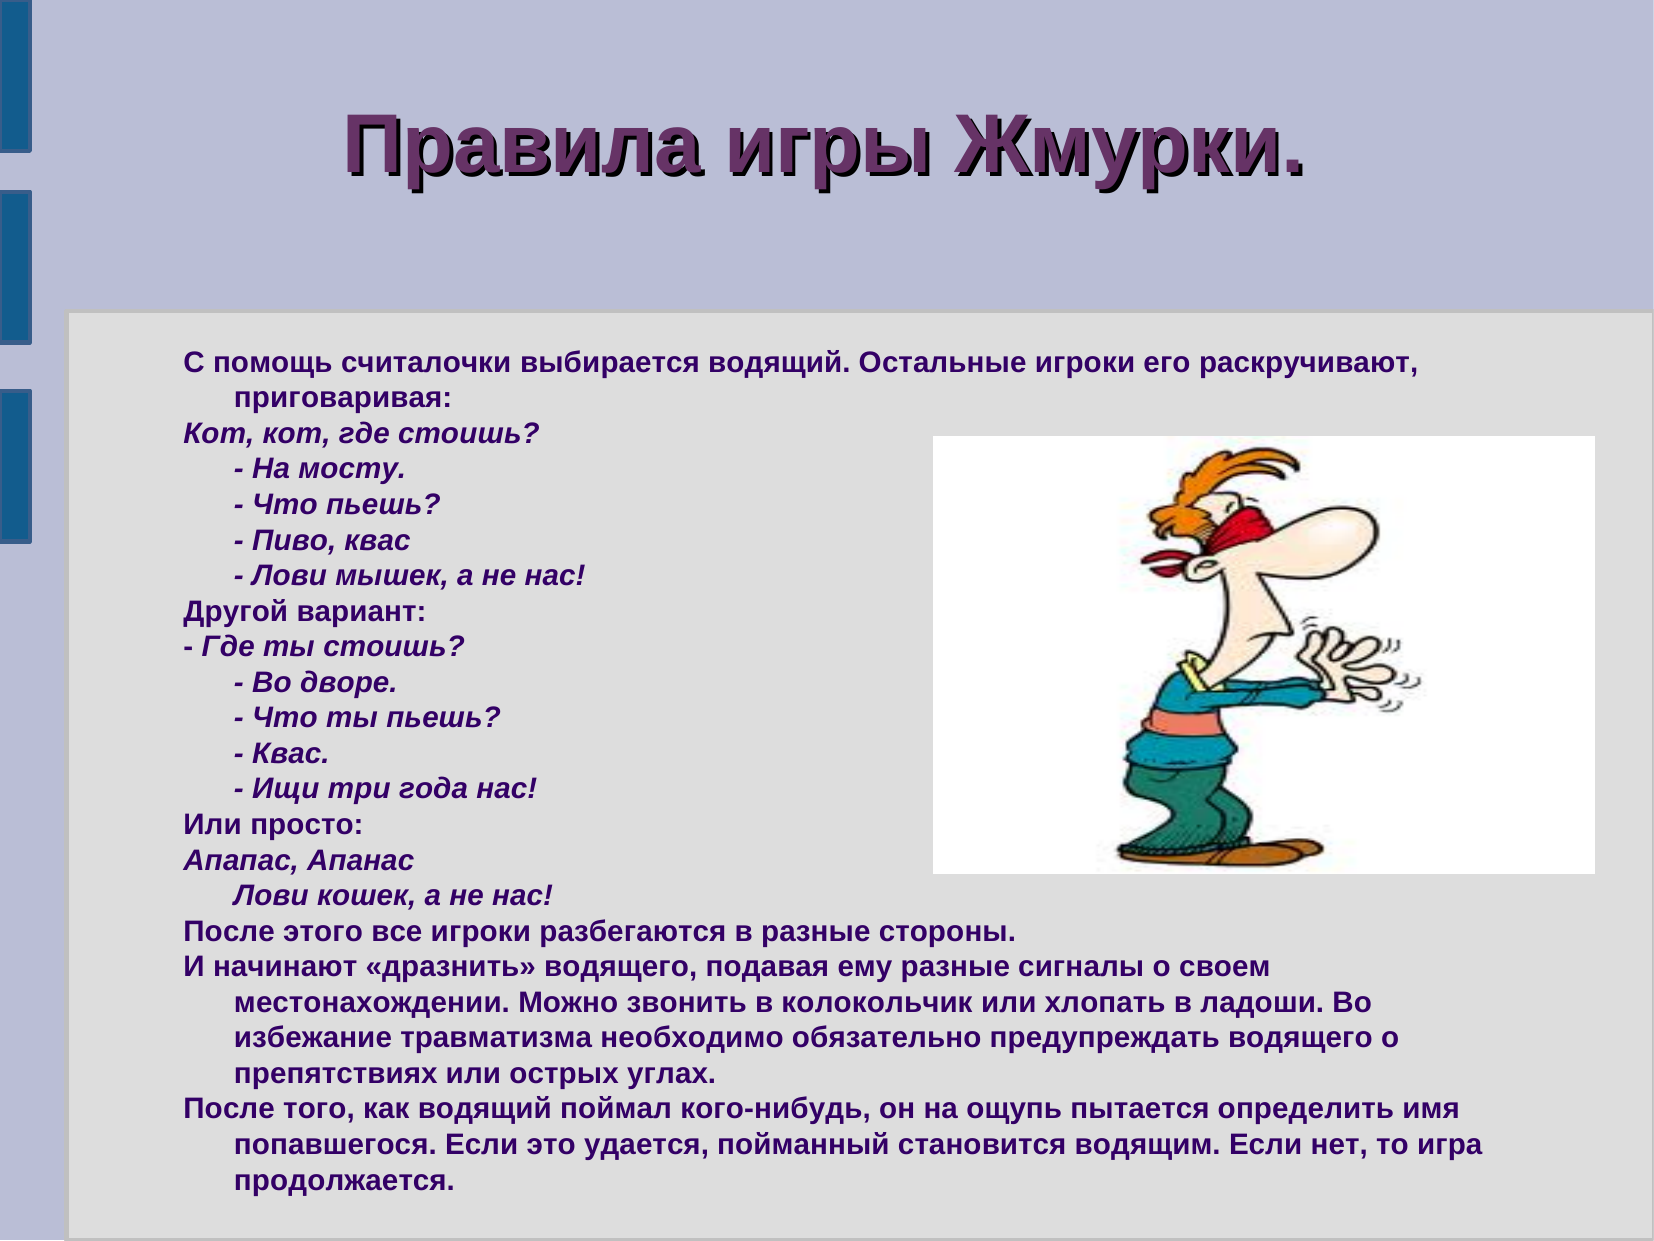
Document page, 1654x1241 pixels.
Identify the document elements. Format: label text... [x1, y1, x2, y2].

picture [933, 437, 1595, 875]
title Правила игры Жмурки. [118, 35, 1531, 243]
list С помощь считалочки выбирается водящий. Остальные игроки его раскручивают, приговаривая: Кот, кот, где стоишь? - На мосту. - Что пьешь? - Пиво, квас - Лови мышек, а не нас! Другой вариант: - Где ты стоишь? - Во дворе. - Что ты пьешь? - Квас. - Ищи три года нас! Или просто: Апапас, Апанас Лови кошек, а не нас! После этого все игроки разбегаются в разные стороны. И начинают «дразнить» водящего, подавая ему разные сигналы о своем местонахождении. Можно звонить в колокольчик или хлопать в ладоши. Во избежание травматизма необходимо обязательно предупреждать водящего о препятствиях или острых углах. После того, как водящий поймал кого-нибудь, он на ощупь пытается определить имя попавшегося. Если это удается, пойманный становится водящим. Если нет, то игра продолжается. [99, 271, 1512, 1202]
